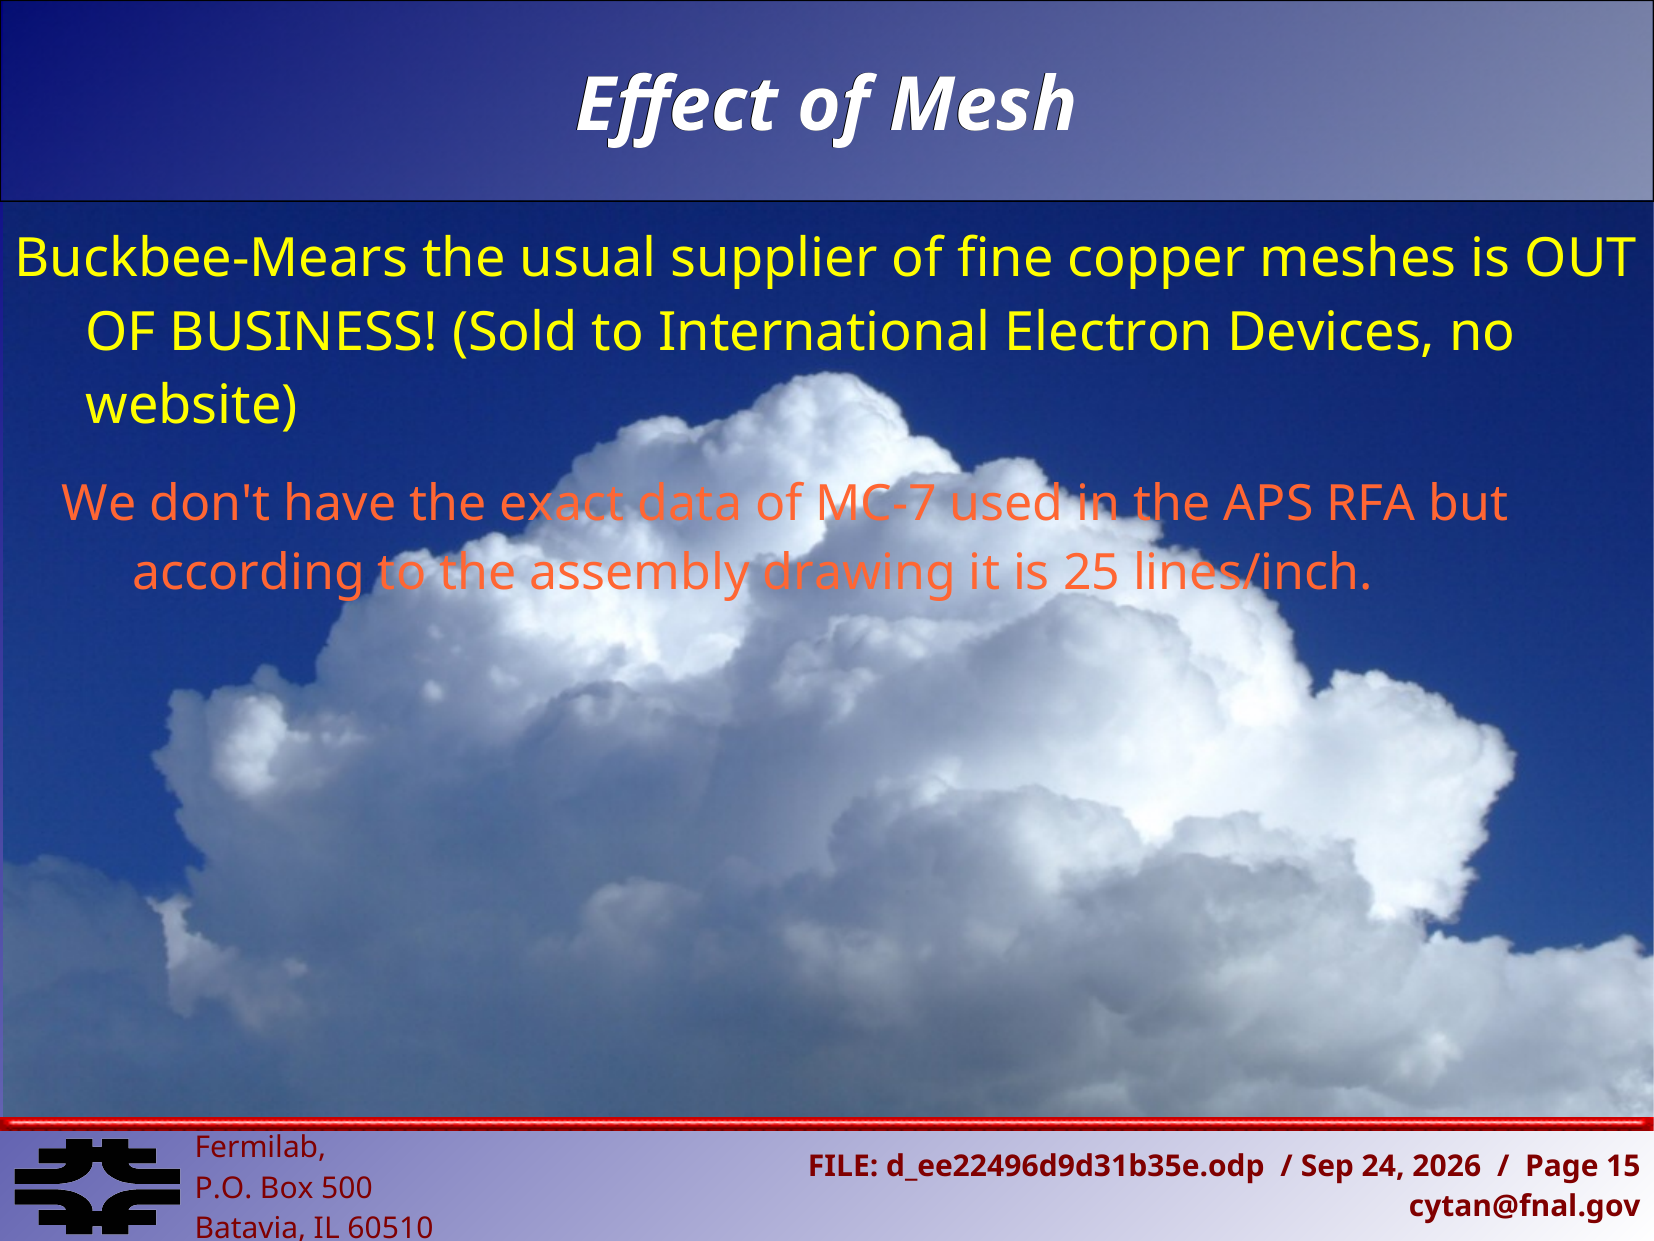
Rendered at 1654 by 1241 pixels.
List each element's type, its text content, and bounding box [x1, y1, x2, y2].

title Effect of Mesh [0, 0, 1654, 204]
picture [10, 1137, 184, 1236]
picture [0, 204, 1654, 1131]
list Buckbee-Mears the usual supplier of fine copper meshes is OUT OF BUSINESS! (Sold to International Electron Devices, no website) We don't have the exact data of MC-7 used in the APS RFA but according to the assembly drawing it is 25 lines/inch. [2, 218, 1642, 1069]
